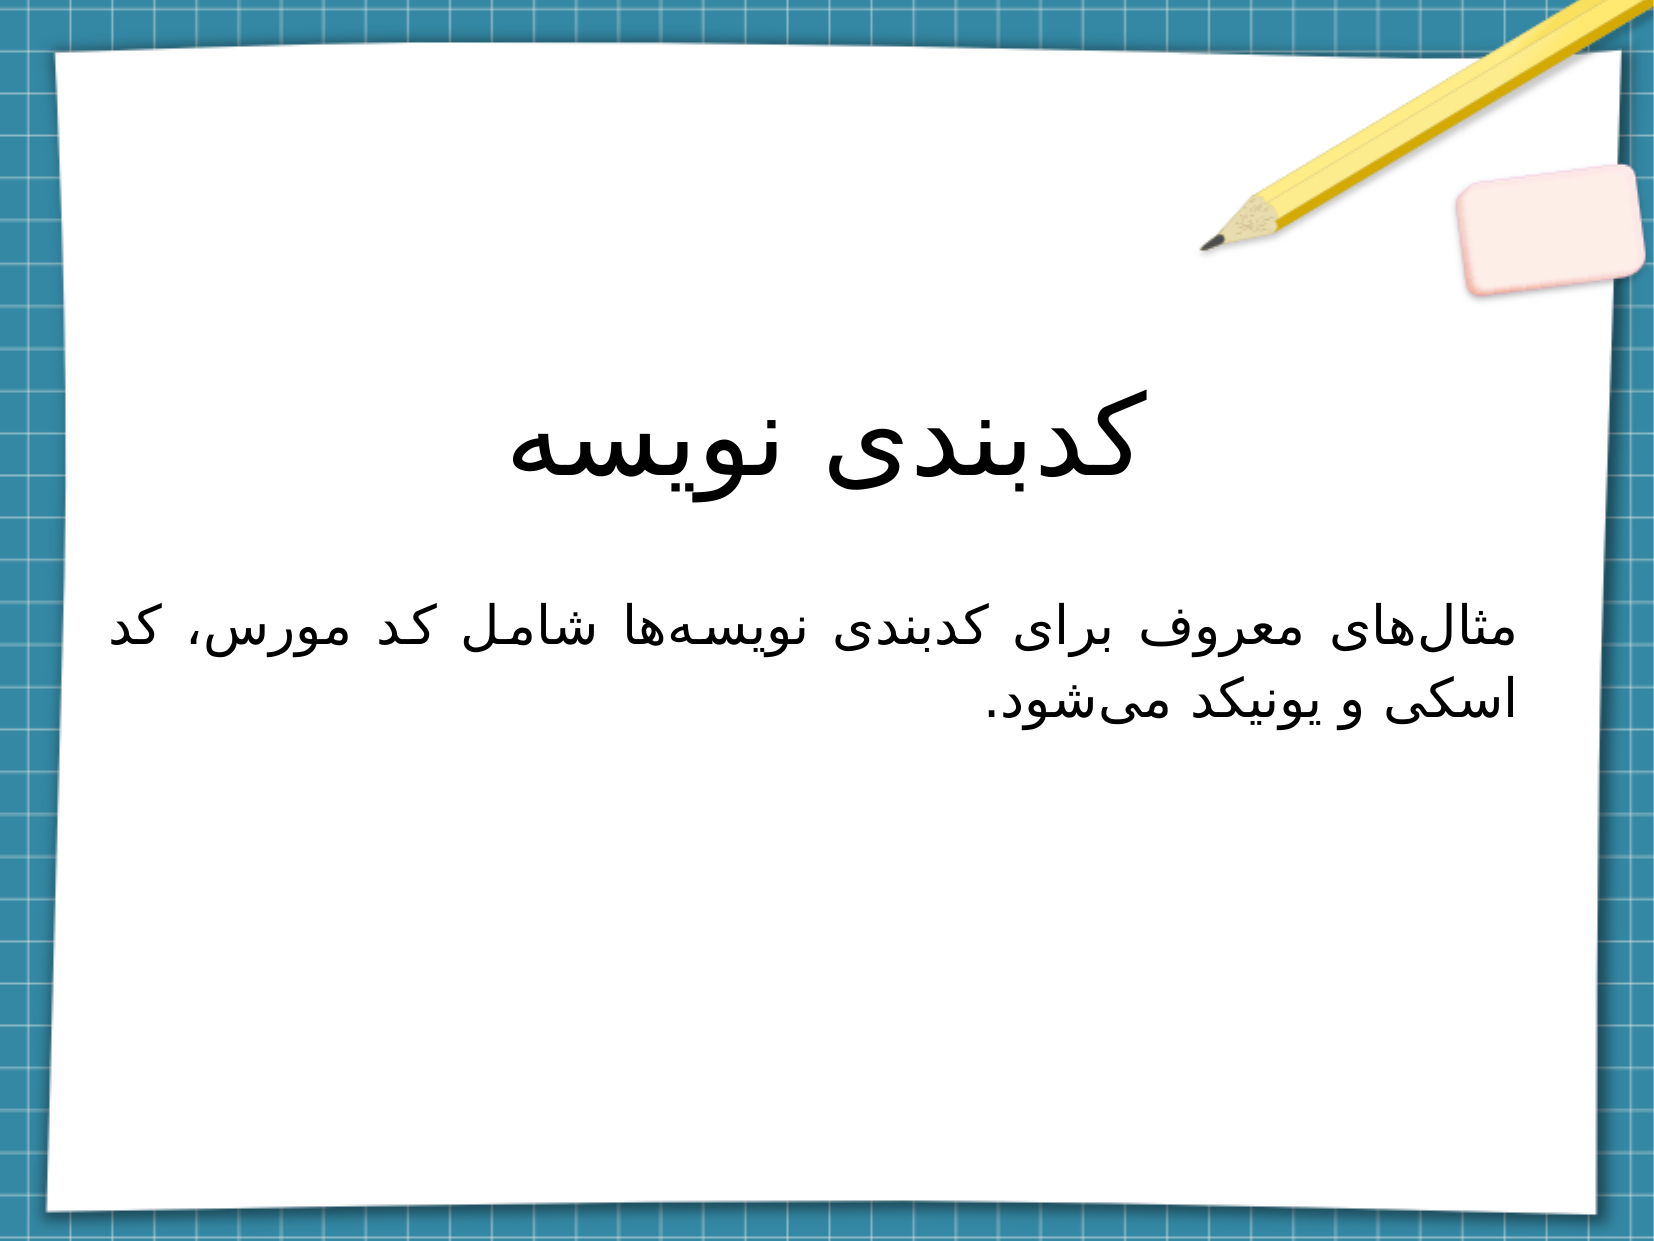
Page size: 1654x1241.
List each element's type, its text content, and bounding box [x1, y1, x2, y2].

list مثال‌های معروف برای کدبندی نویسه‌ها شامل کد مورس، کد اسکی و یونیکد می‌شود. [101, 585, 1591, 1126]
title کدبندی نویسه [82, 332, 1571, 541]
picture [0, 0, 1654, 1241]
